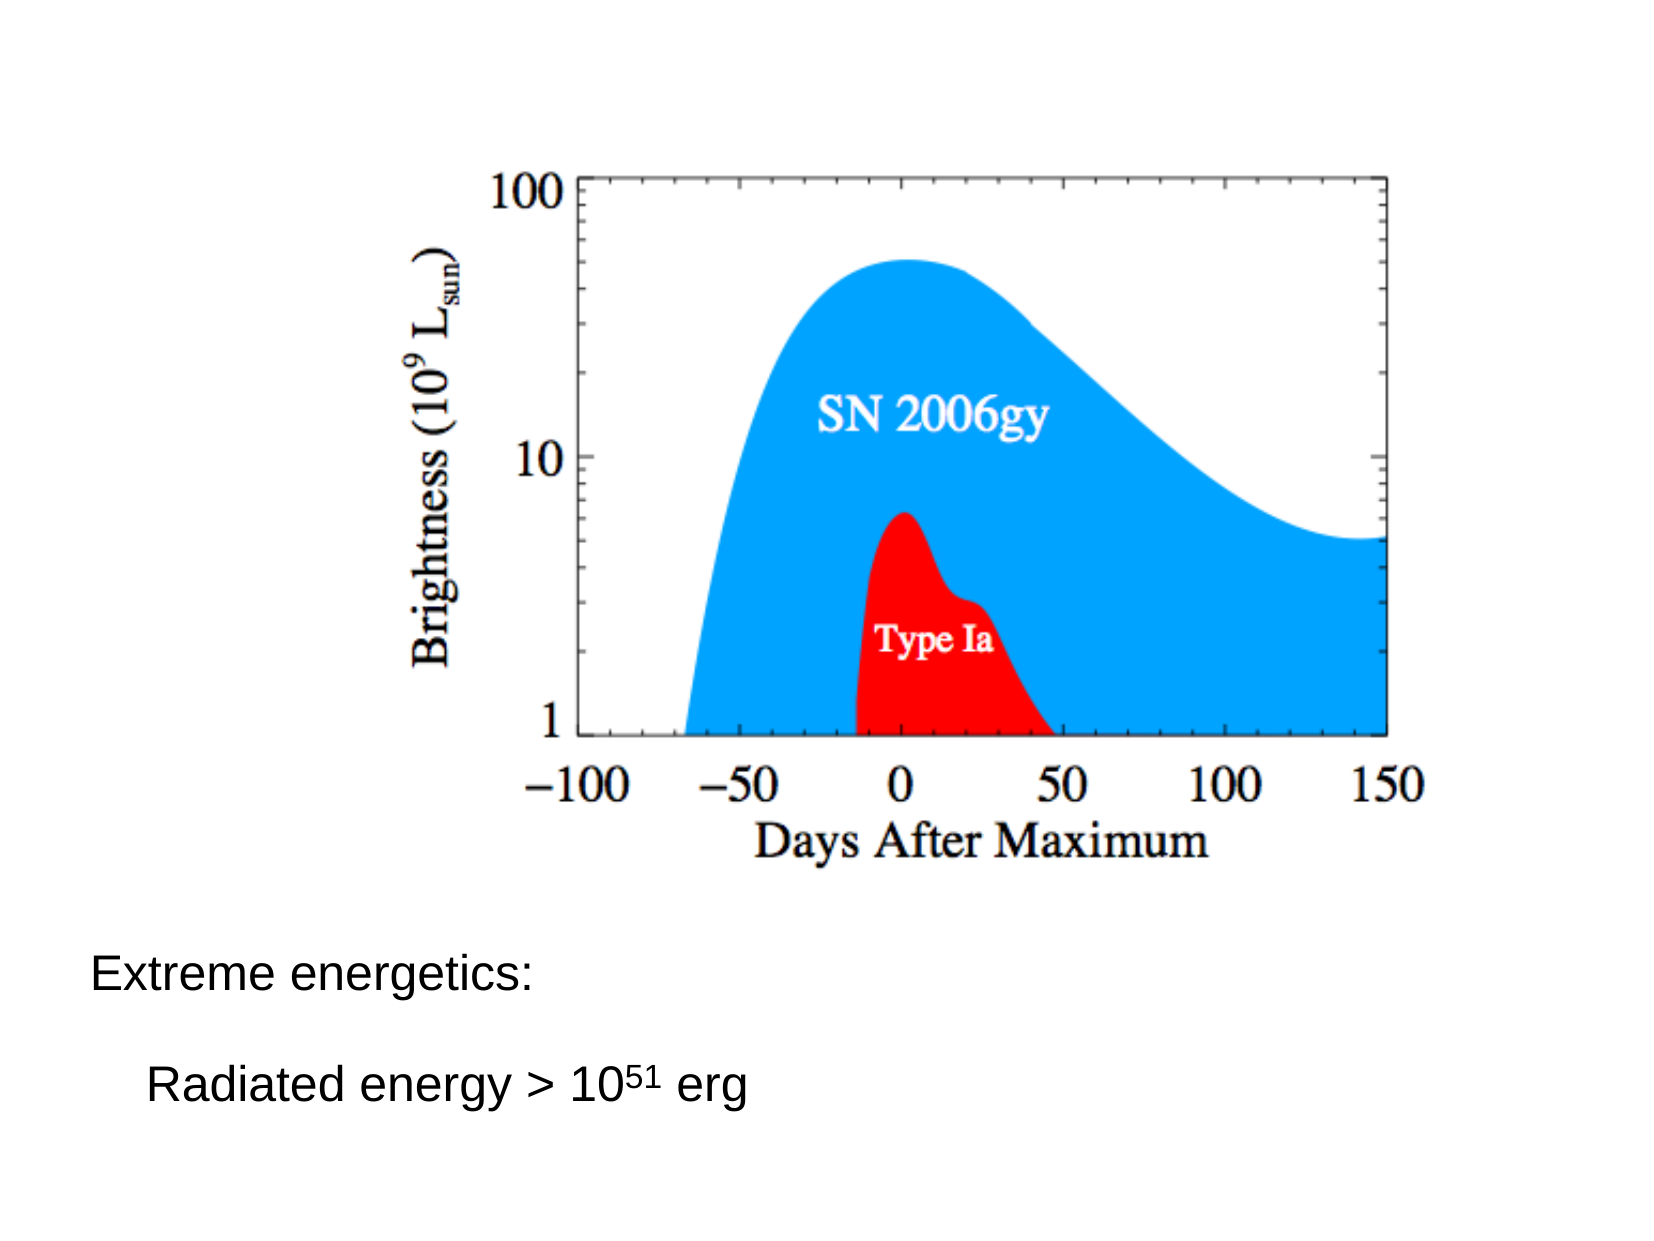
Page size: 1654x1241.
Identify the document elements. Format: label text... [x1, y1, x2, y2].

picture [385, 138, 1442, 877]
text_box Extreme energetics: Radiated energy > 1051 erg [75, 937, 976, 1122]
